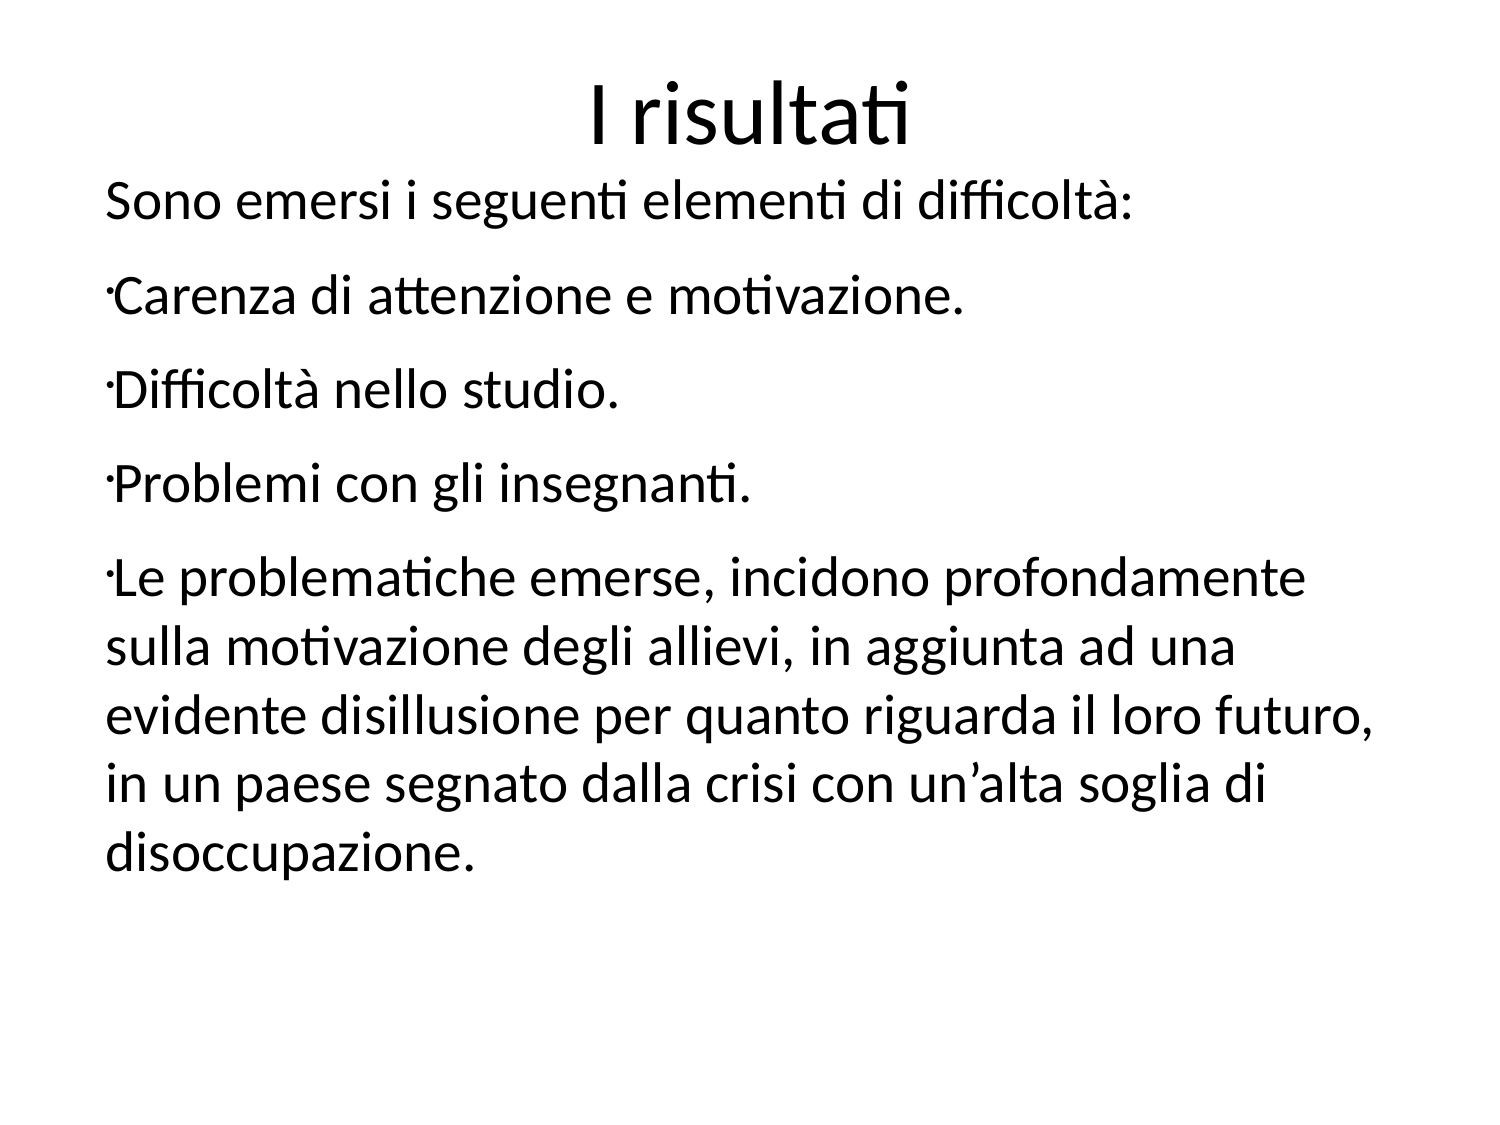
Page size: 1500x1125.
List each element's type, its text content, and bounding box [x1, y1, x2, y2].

title I risultati [75, 45, 1425, 233]
list Sono emersi i seguenti elementi di difficoltà: Carenza di attenzione e motivazione. Difficoltà nello studio. Problemi con gli insegnanti. Le problematiche emerse, incidono profondamente sulla motivazione degli allievi, in aggiunta ad una evidente disillusione per quanto riguarda il loro futuro, in un paese segnato dalla crisi con un’alta soglia di disoccupazione. [91, 155, 1441, 898]
